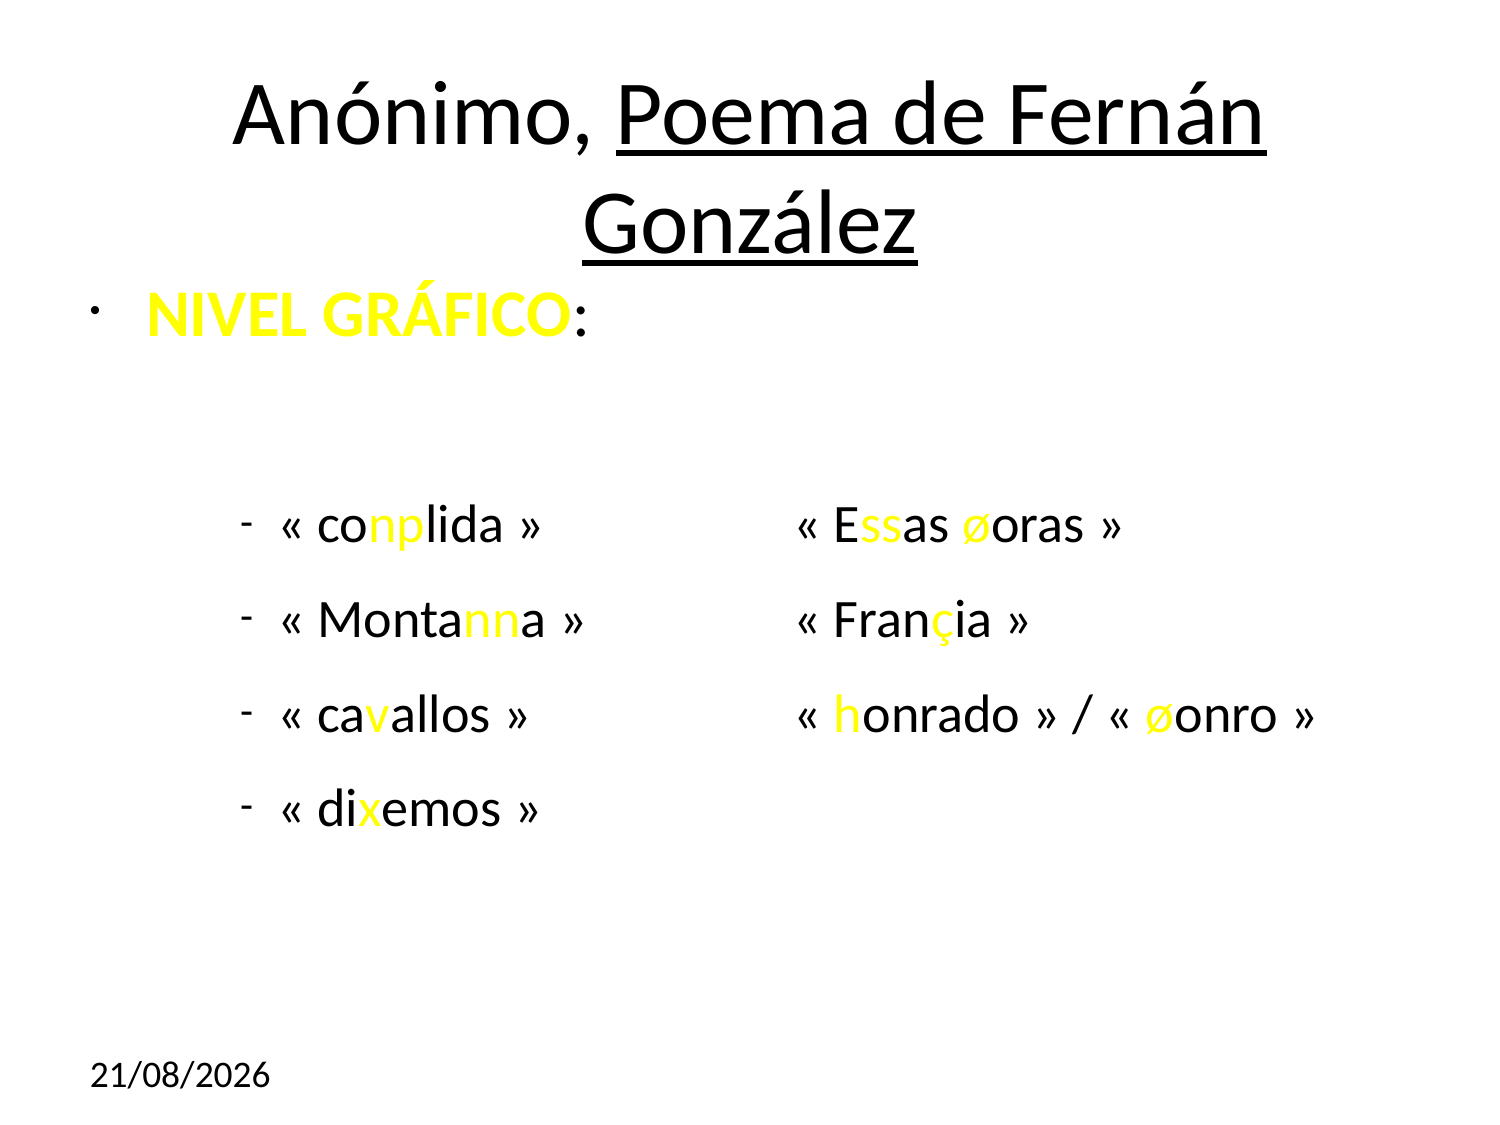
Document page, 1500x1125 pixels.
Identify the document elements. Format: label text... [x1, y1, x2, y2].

list NIVEL GRÁFICO: « conplida » « Essas øoras » « Montanna » « Françia » « cavallos » « honrado » / « øonro » « dixemos » [75, 262, 1425, 1005]
title Anónimo, Poema de Fernán González [75, 45, 1425, 233]
